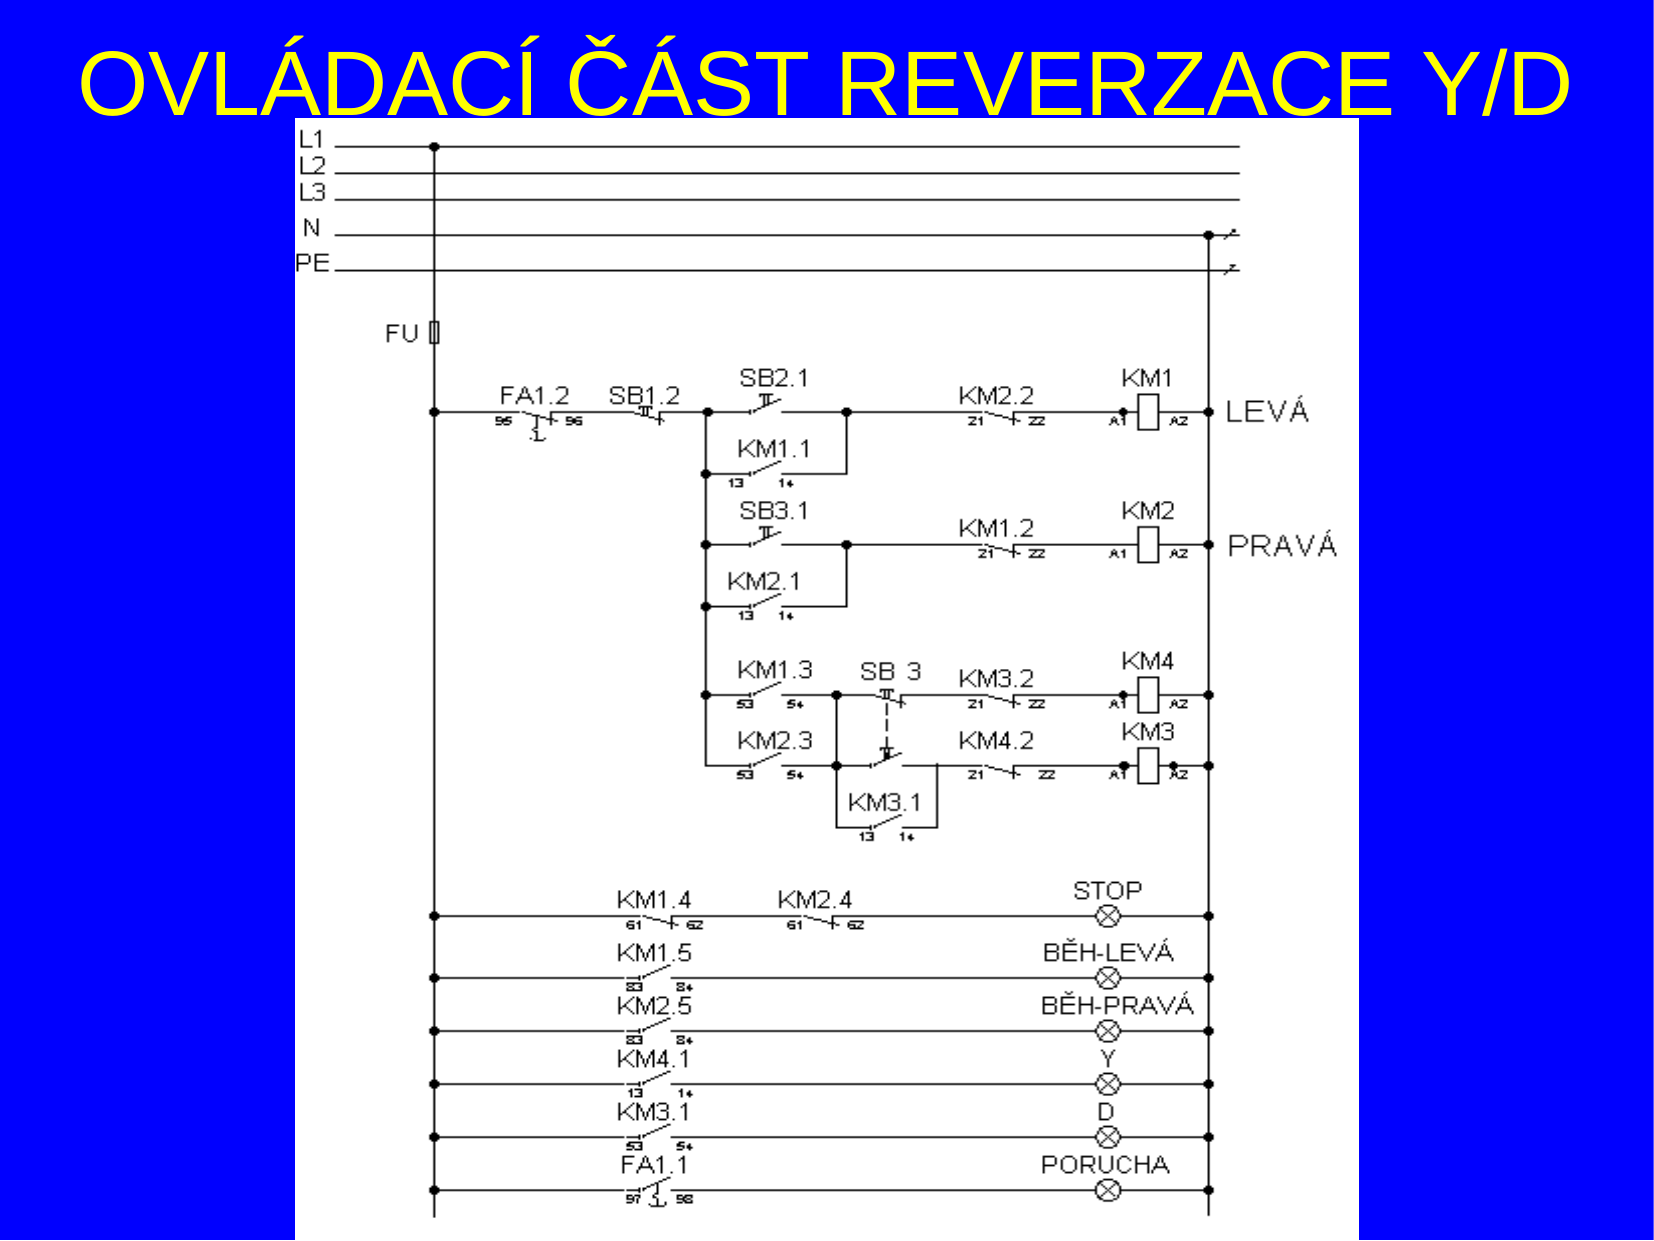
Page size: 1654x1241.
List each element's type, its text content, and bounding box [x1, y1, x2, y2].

title OVLÁDACÍ ČÁST REVERZACE Y/D [0, 0, 1654, 148]
picture [295, 118, 1359, 1241]
